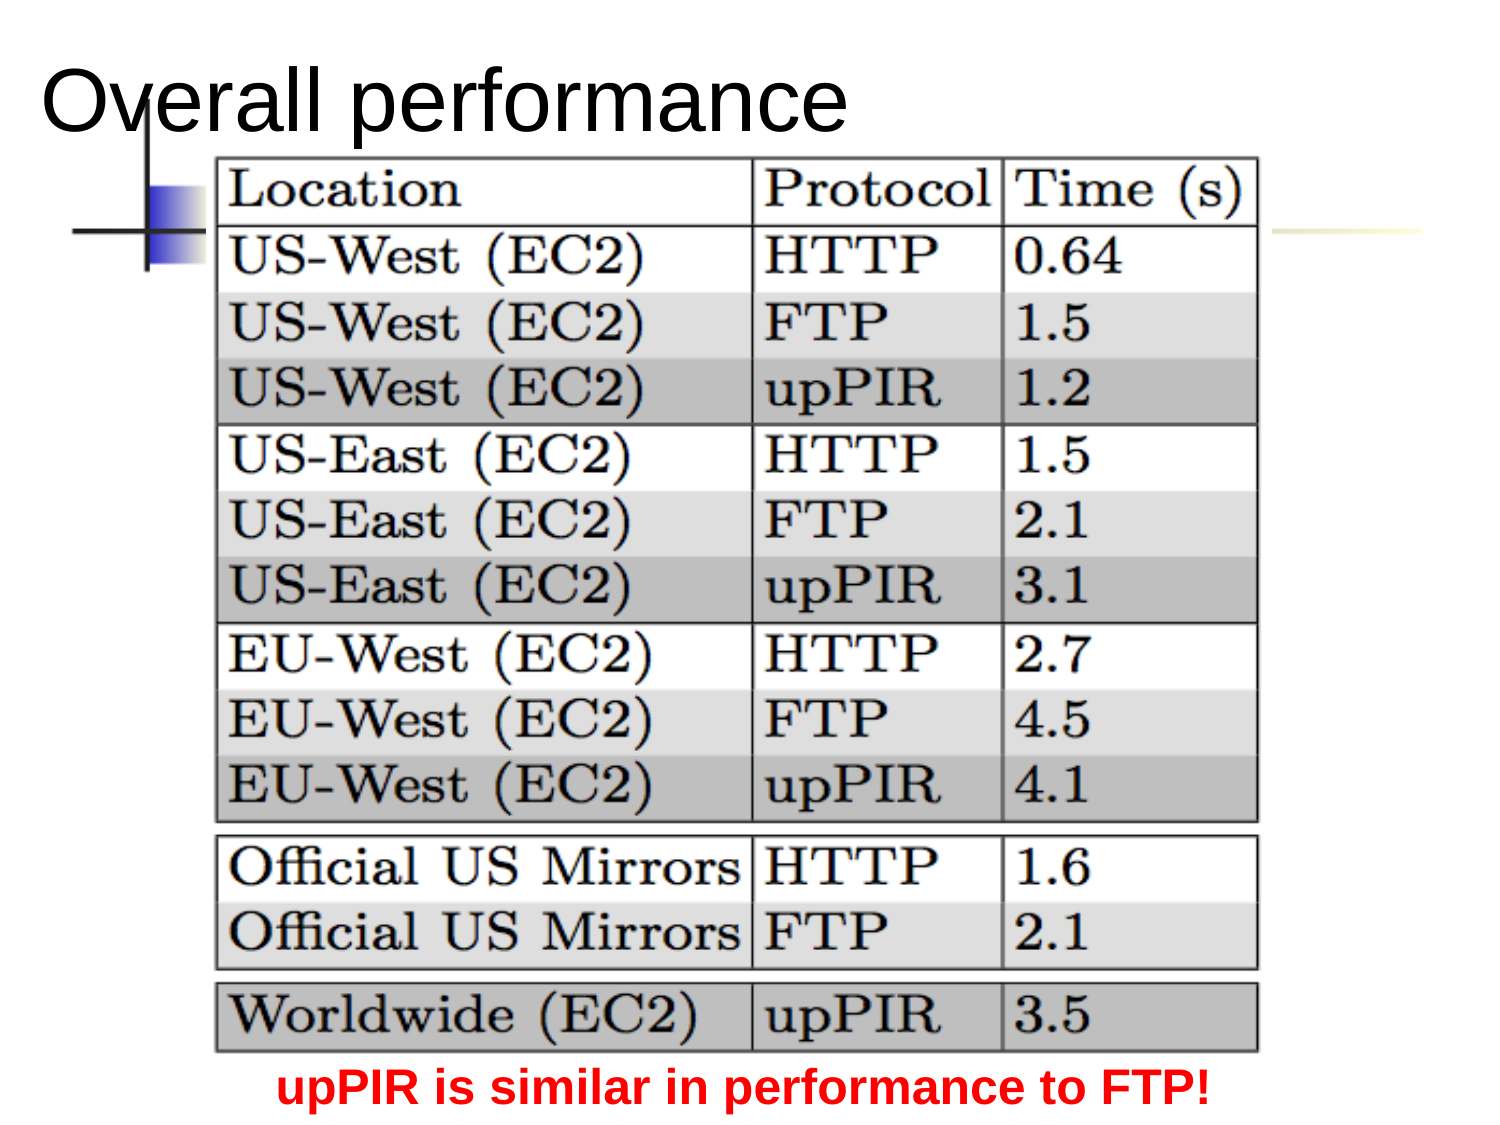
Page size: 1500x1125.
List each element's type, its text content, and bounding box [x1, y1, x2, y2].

text_box upPIR is similar in performance to FTP! [260, 1066, 1228, 1124]
title Overall performance [40, 50, 1500, 201]
picture [0, 0, 1500, 1125]
